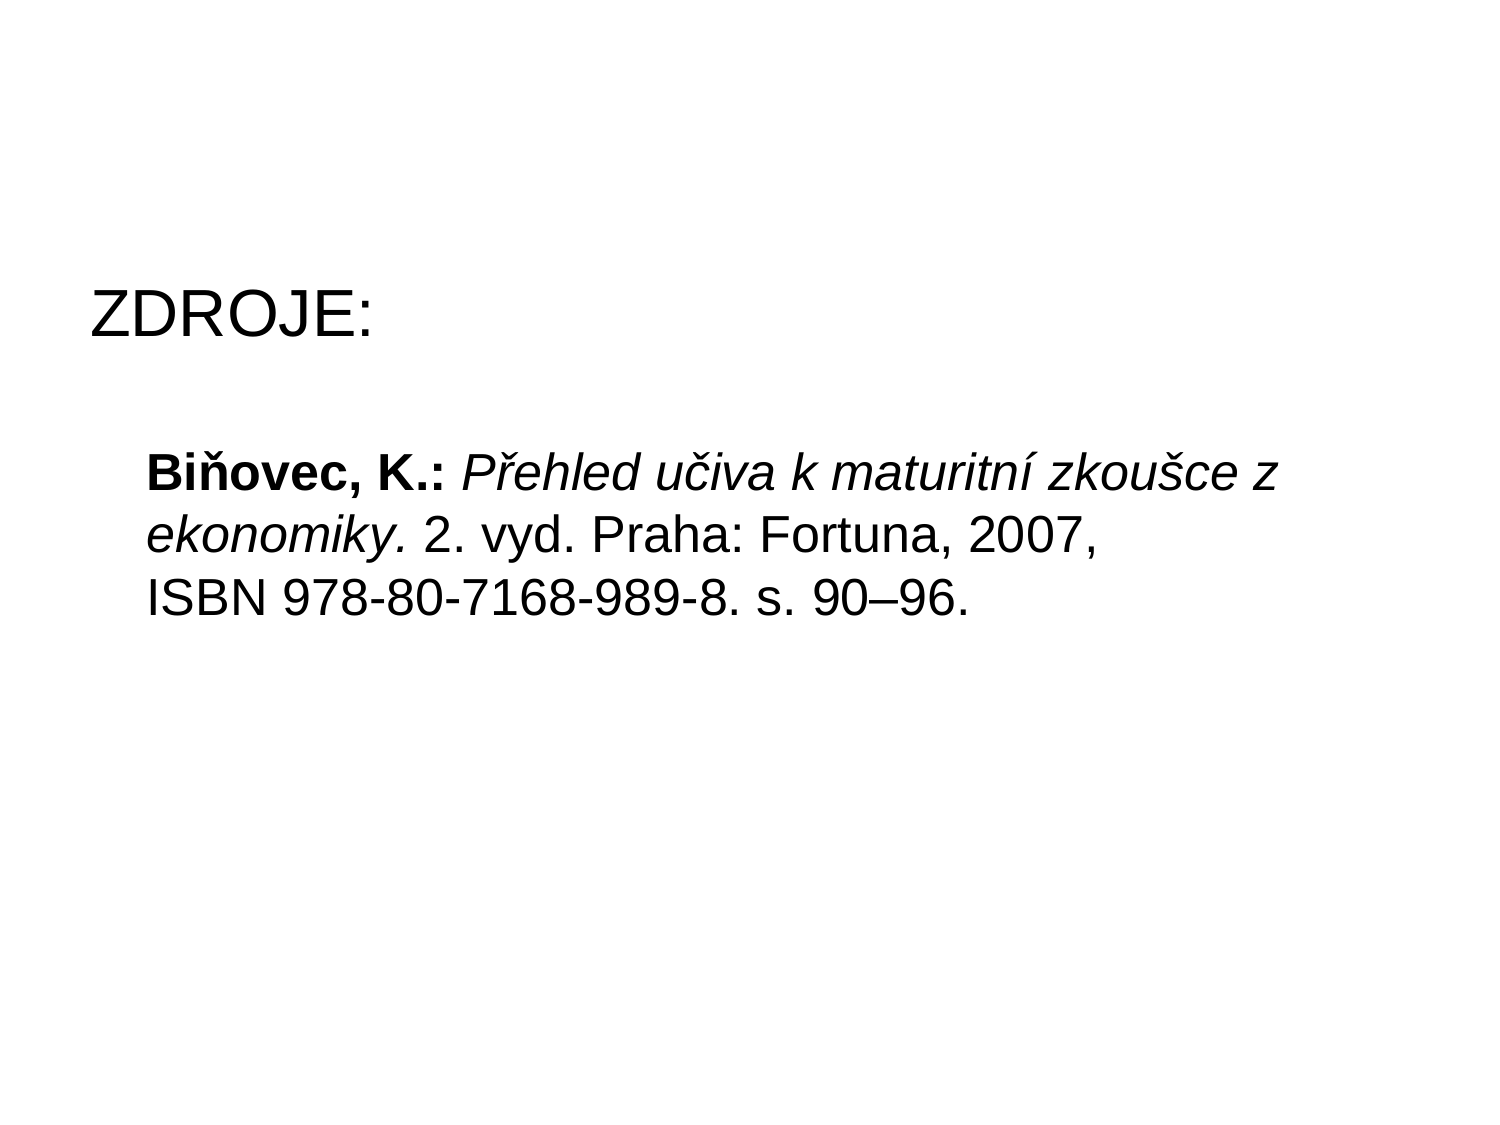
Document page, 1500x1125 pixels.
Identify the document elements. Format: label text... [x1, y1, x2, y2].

list ZDROJE: Biňovec, K.: Přehled učiva k maturitní zkoušce z ekonomiky. 2. vyd. Praha: Fortuna, 2007, ISBN 978-80-7168-989-8. s. 90–96. [75, 262, 1426, 1006]
